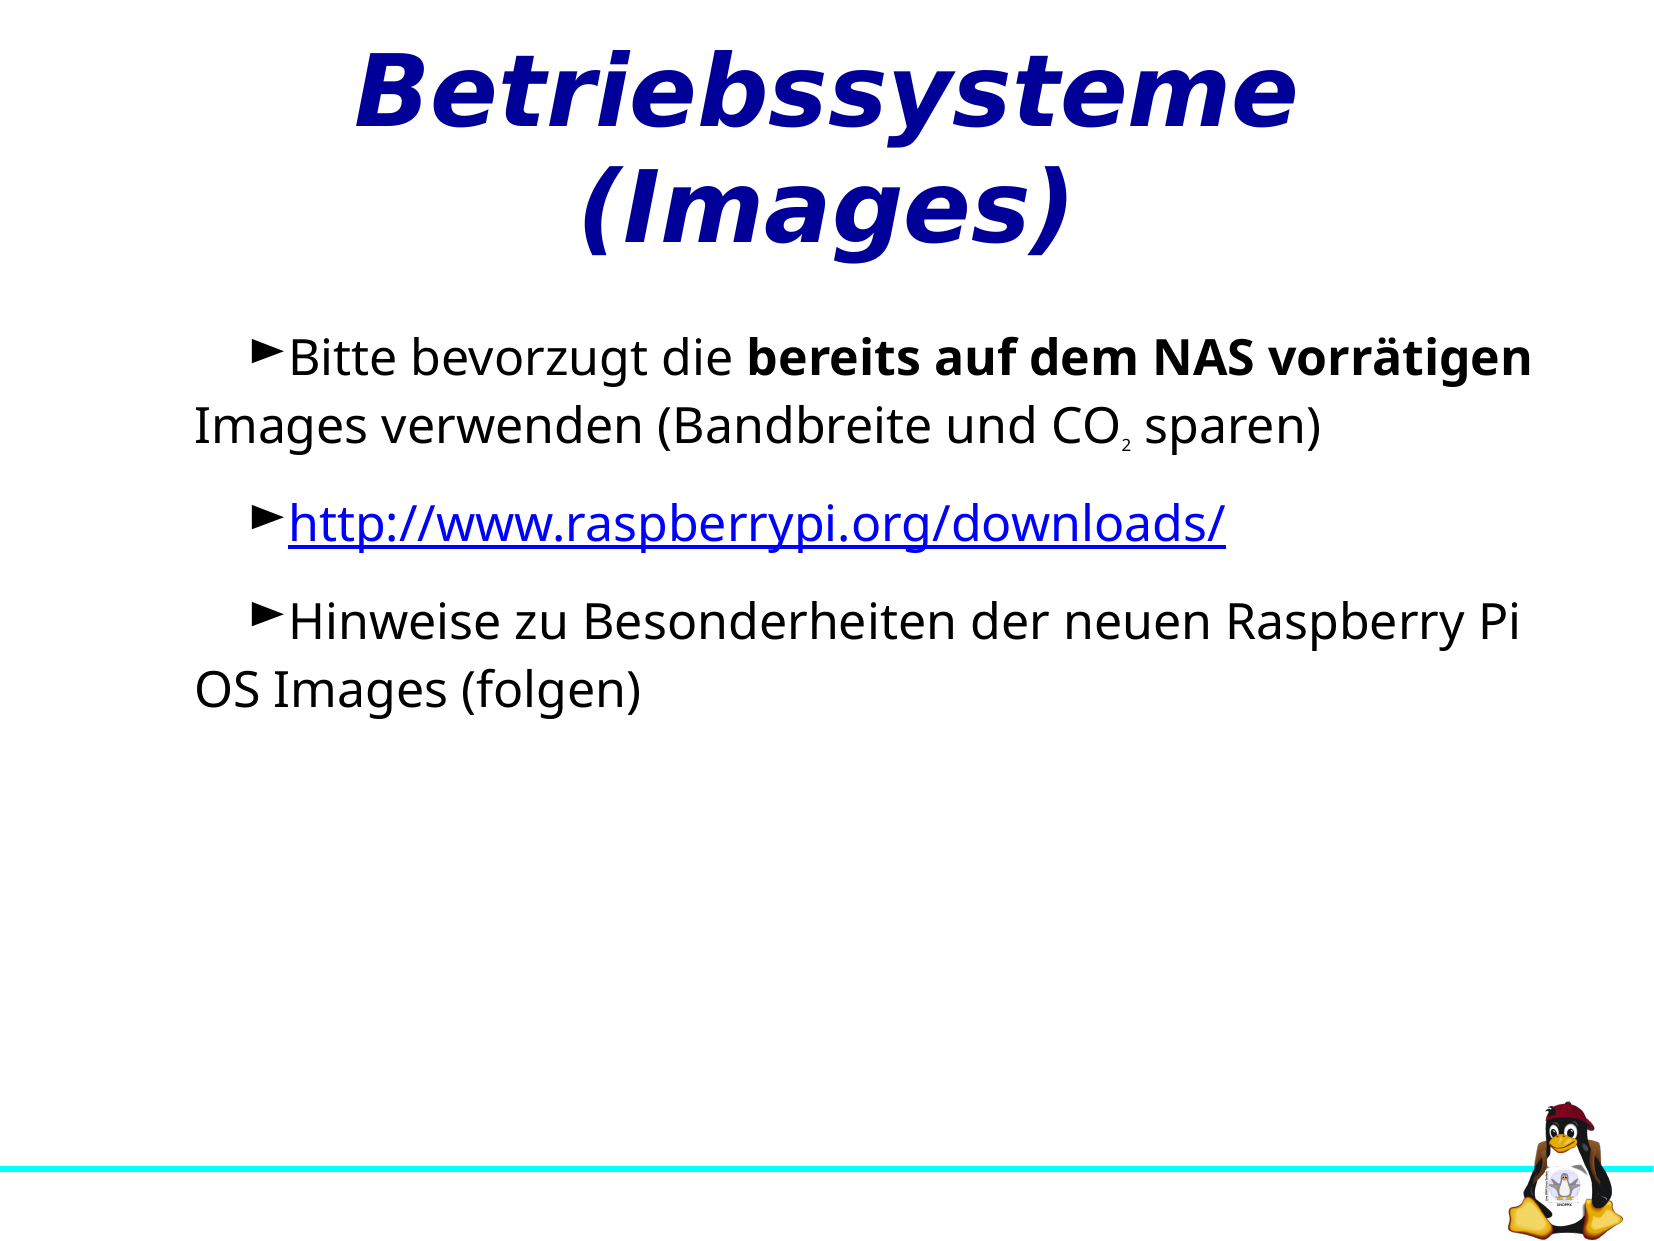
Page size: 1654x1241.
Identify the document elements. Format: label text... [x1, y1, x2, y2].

list Bitte bevorzugt die bereits auf dem NAS vorrätigen Images verwenden (Bandbreite und CO2 sparen) http://www.raspberrypi.org/downloads/ Hinweise zu Besonderheiten der neuen Raspberry Pi OS Images (folgen) [121, 322, 1561, 1034]
title Betriebssysteme (Images) [121, 33, 1534, 267]
picture [1505, 1100, 1625, 1241]
